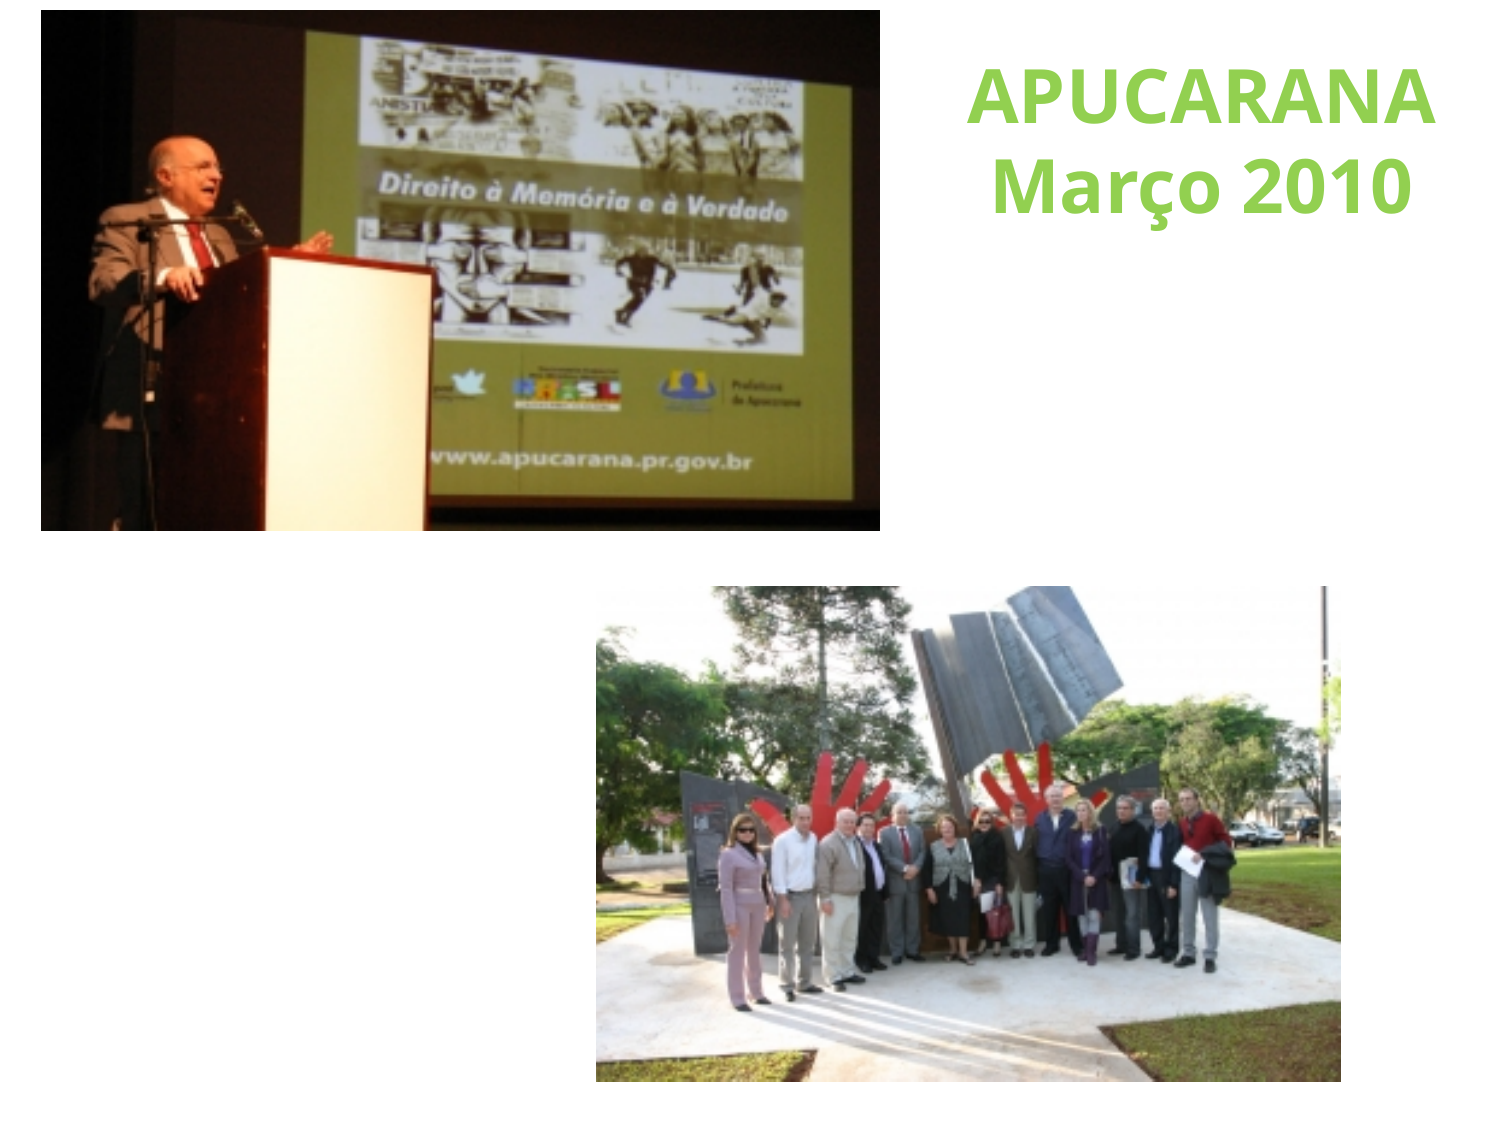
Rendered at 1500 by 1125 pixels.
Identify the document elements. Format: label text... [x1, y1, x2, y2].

picture [41, 10, 880, 531]
picture [596, 586, 1341, 1082]
title APUCARANA Março 2010 [903, 45, 1500, 233]
